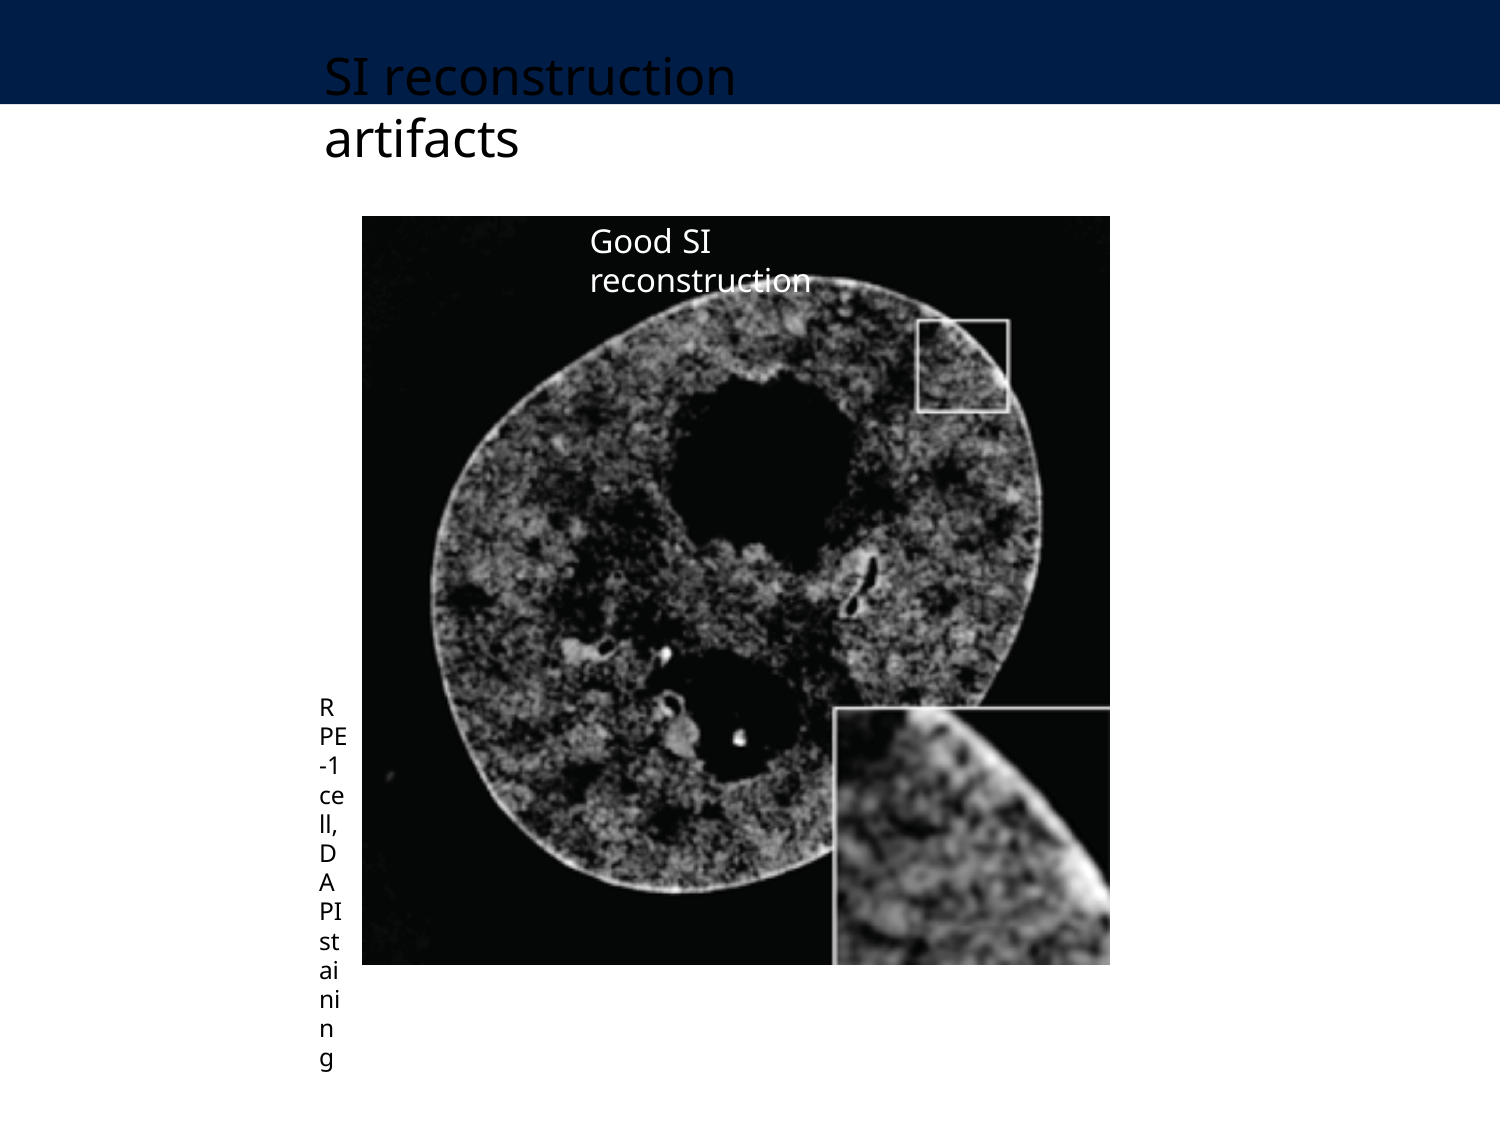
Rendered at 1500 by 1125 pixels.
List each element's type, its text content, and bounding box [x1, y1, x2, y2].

picture [362, 216, 1110, 965]
text_box RPE-1 cell, DAPI staining [318, 692, 348, 942]
title SI reconstruction artifacts [0, 67, 880, 137]
text_box [0, 0, 1500, 105]
text_box Good SI reconstruction [588, 218, 912, 261]
